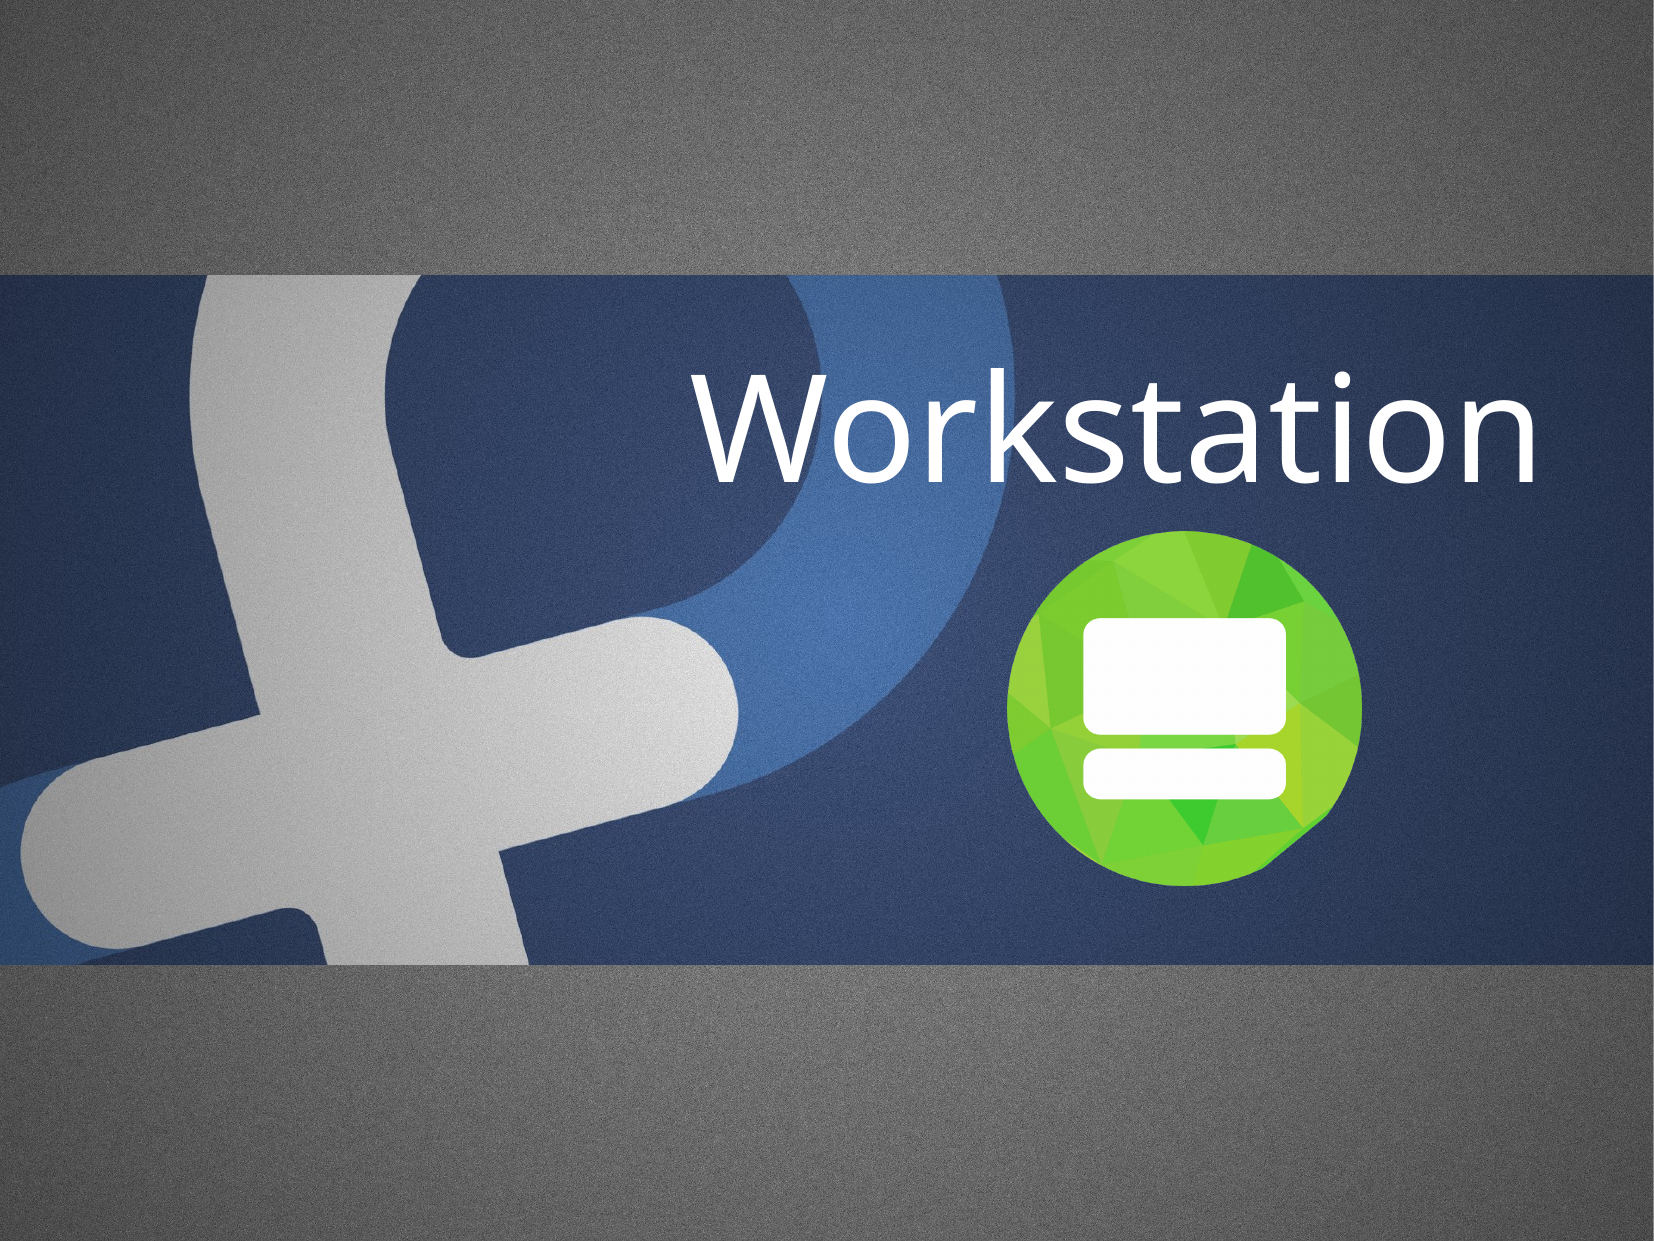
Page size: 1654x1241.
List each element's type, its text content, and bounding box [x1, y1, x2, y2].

picture [0, 0, 1654, 1241]
text_box Workstation [446, 315, 1561, 654]
